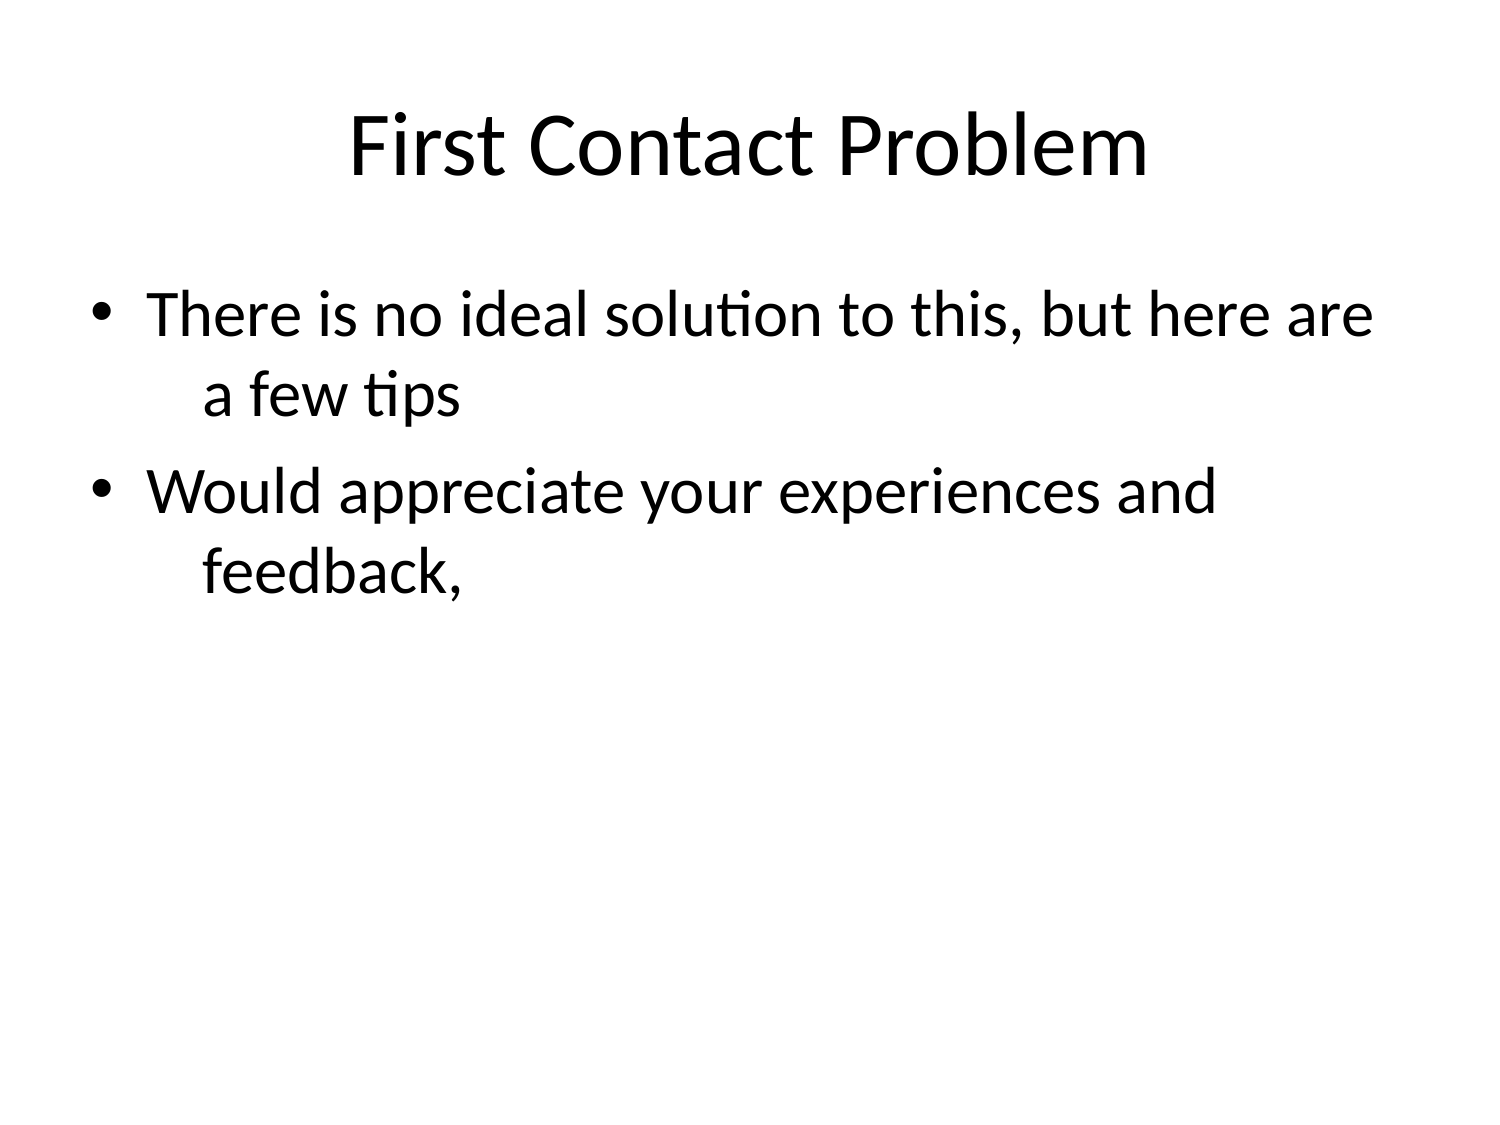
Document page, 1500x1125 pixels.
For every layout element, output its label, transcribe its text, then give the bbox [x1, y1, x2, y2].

title First Contact Problem [75, 45, 1426, 233]
list There is no ideal solution to this, but here are a few tips Would appreciate your experiences and feedback, [75, 262, 1426, 1005]
